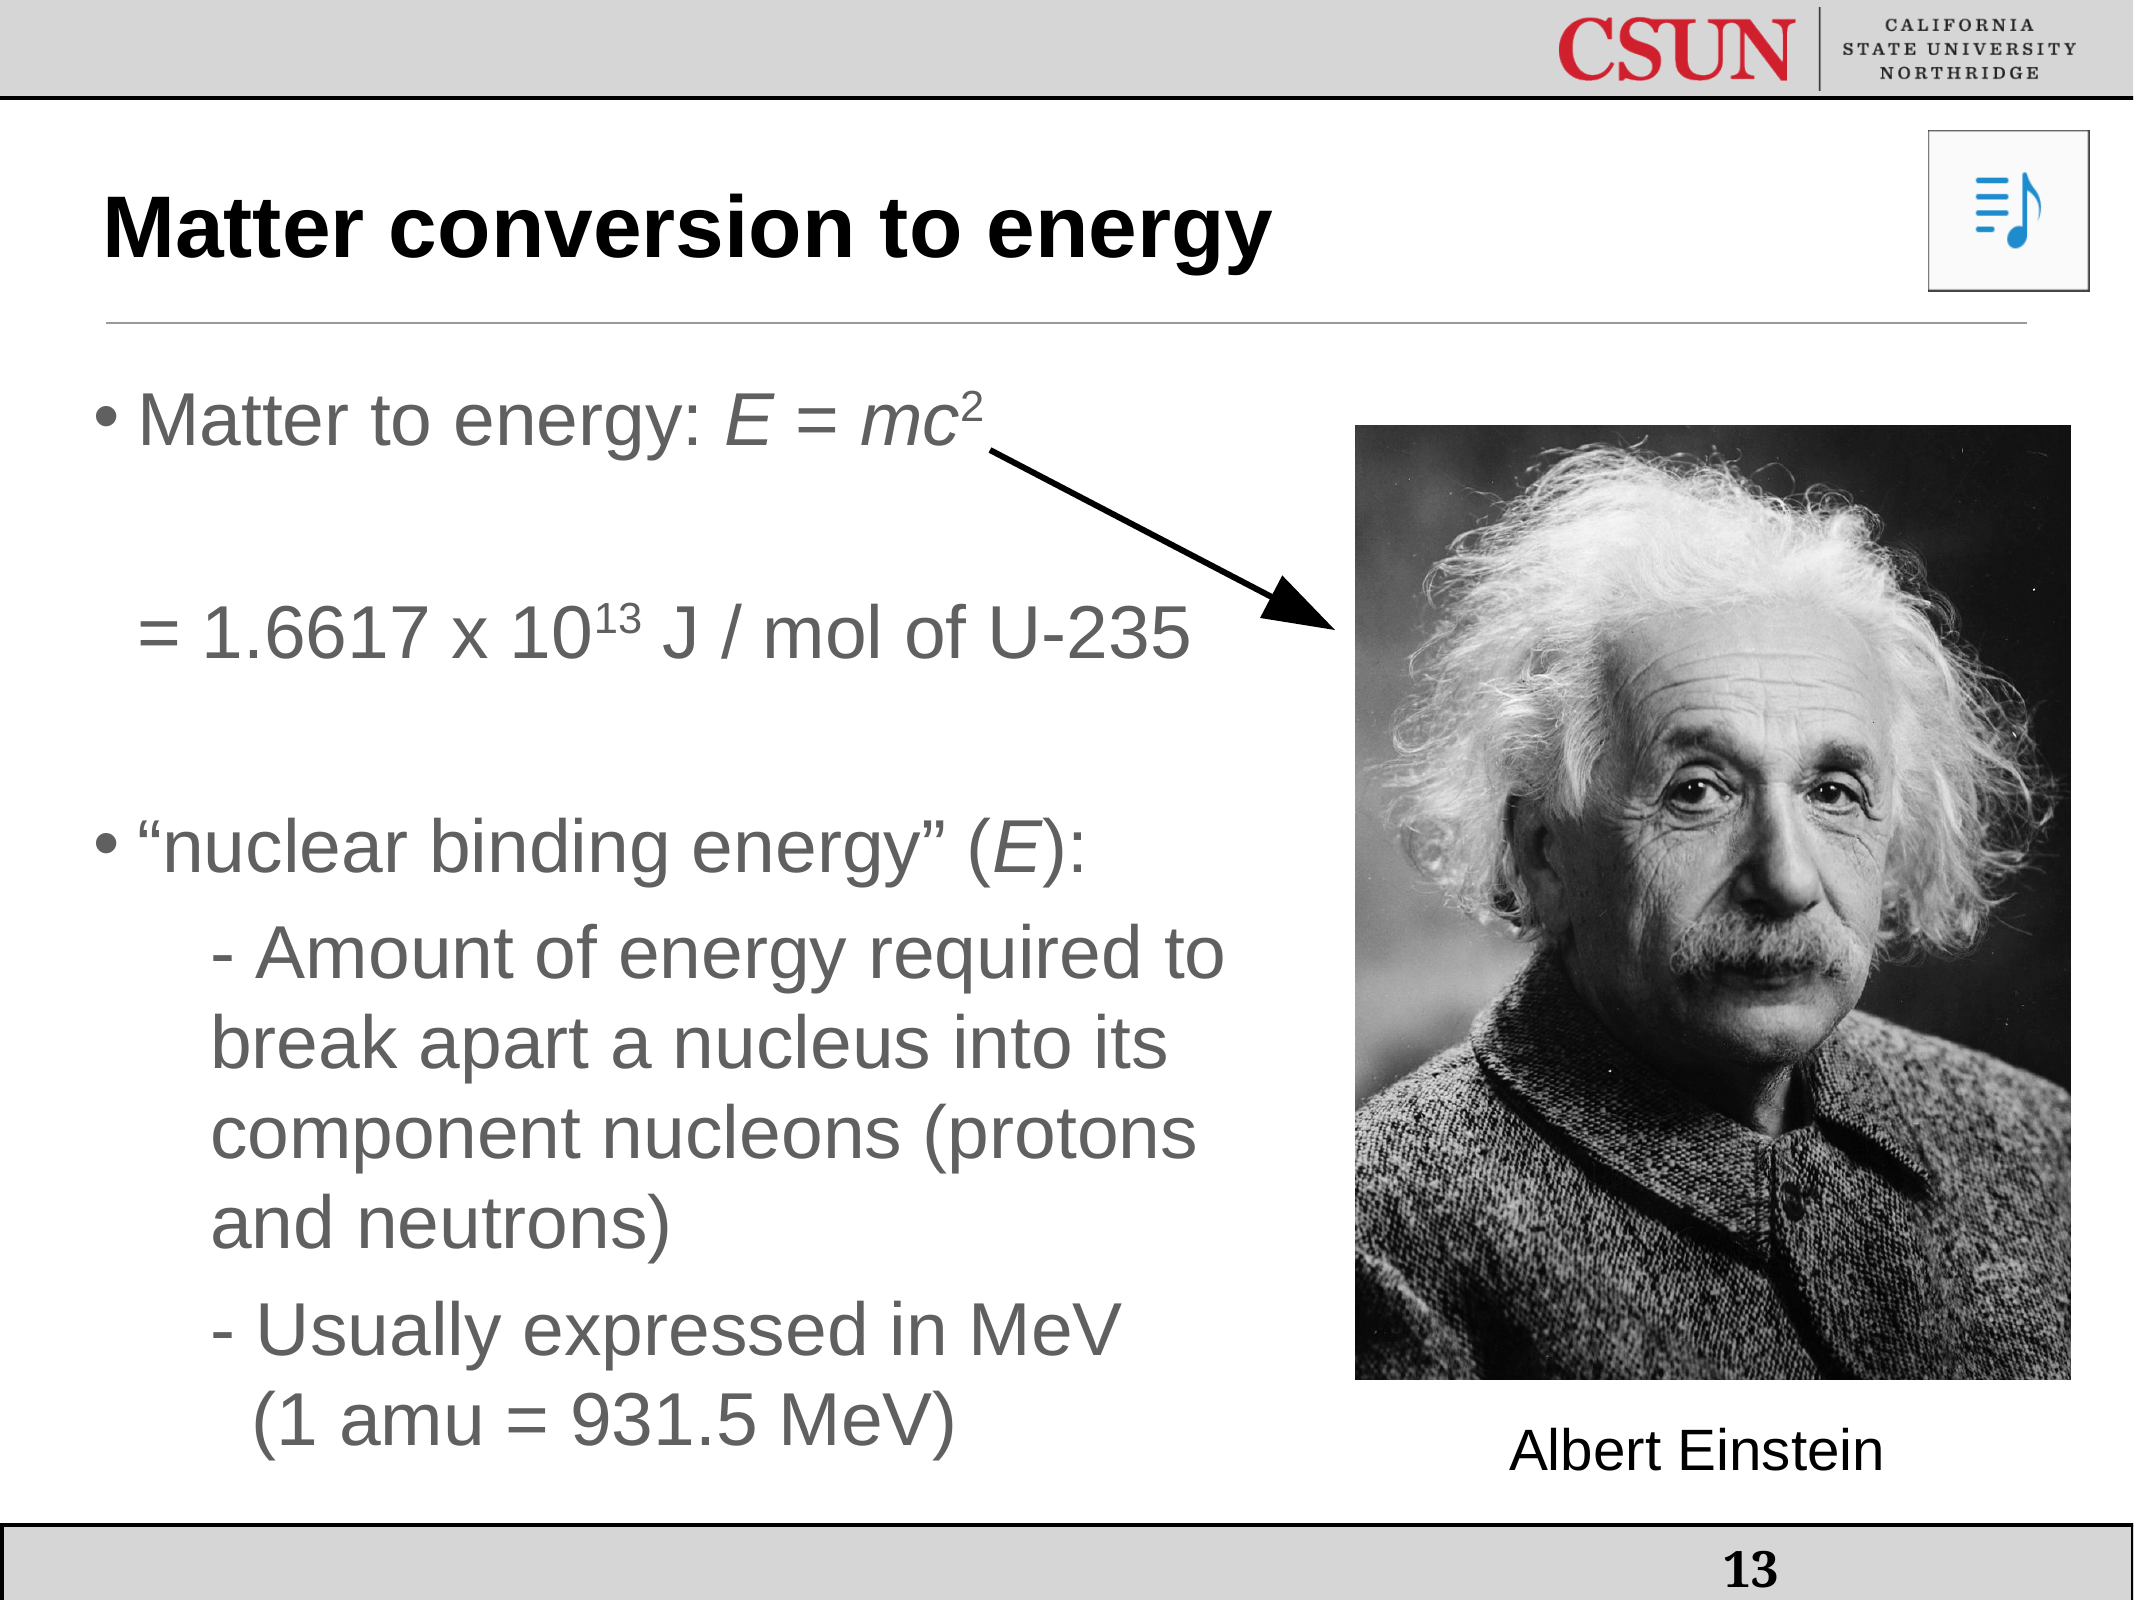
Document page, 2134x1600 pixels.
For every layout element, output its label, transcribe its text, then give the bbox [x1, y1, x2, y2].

picture [1559, 7, 2076, 91]
text_box Albert Einstein [1494, 1404, 1951, 1490]
list Matter to energy: E = mc2 = 1.6617 x 1013 J / mol of U-235 “nuclear binding energy” (E): - Amount of energy required to break apart a nucleus into its component nucleons (protons and neutrons) - Usually expressed in MeV (1 amu = 931.5 MeV) [85, 362, 1301, 1471]
title Matter conversion to energy [93, 104, 2040, 284]
picture [1355, 425, 2071, 1380]
text_box [1926, 128, 2091, 293]
